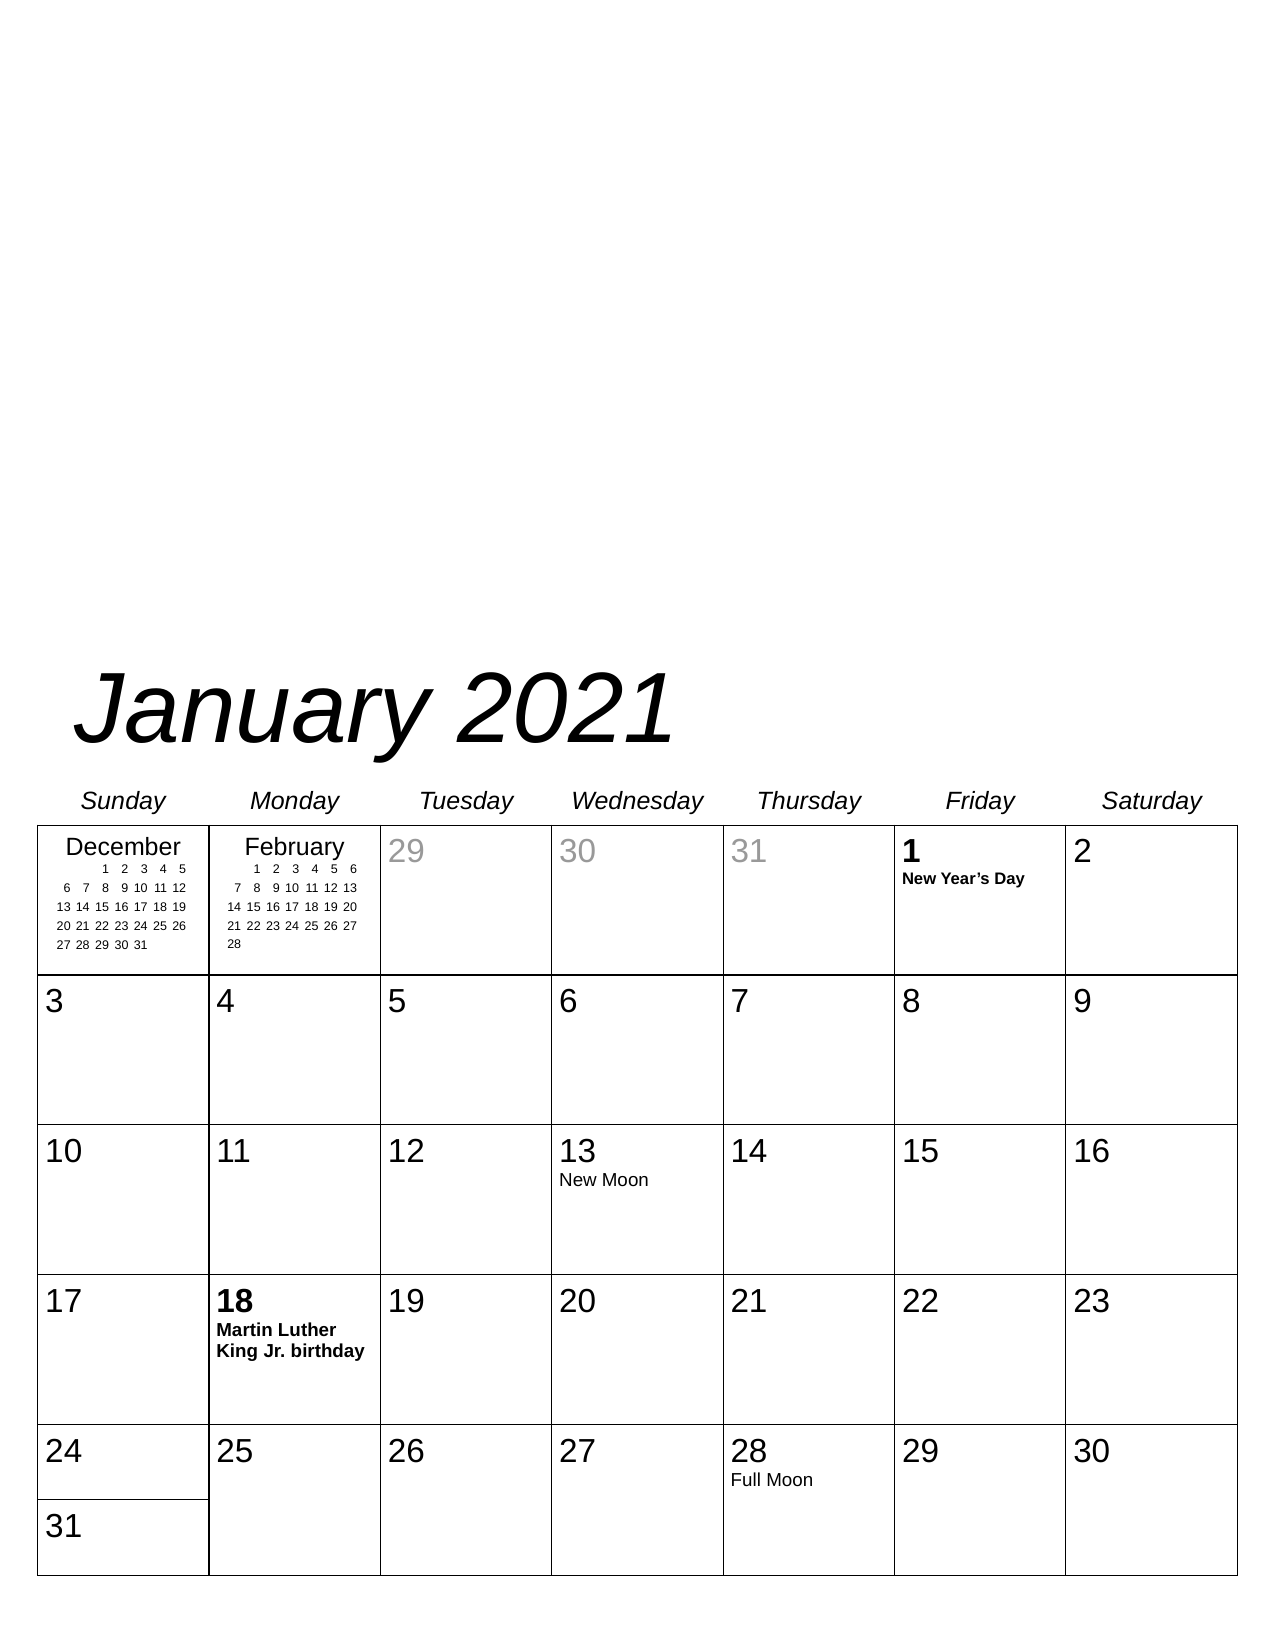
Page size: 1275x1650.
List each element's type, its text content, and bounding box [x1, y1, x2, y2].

table_cell [261, 956, 280, 975]
table_cell [299, 938, 319, 956]
table_header 2 [109, 863, 128, 881]
table_cell 24 [128, 919, 148, 938]
table_cell [241, 956, 261, 975]
table_cell [280, 938, 299, 956]
table_header [222, 863, 241, 881]
table_cell 10 [128, 881, 148, 900]
table_cell 8 [90, 881, 109, 900]
table_cell 16 [109, 900, 128, 919]
table_cell 13 New Moon [552, 1125, 723, 1274]
table_cell [167, 938, 186, 957]
table_cell 21 [222, 919, 241, 938]
table_header 1 [90, 863, 109, 881]
table_cell 20 [338, 900, 357, 919]
table_cell 26 [381, 1425, 551, 1575]
table_header 6 [338, 863, 357, 881]
table_cell 28 [222, 938, 241, 956]
table_cell [71, 957, 90, 975]
table_header 4 [148, 863, 167, 881]
table_header 1 [241, 863, 261, 881]
table_cell 25 [299, 919, 319, 938]
table_cell 22 [90, 919, 109, 938]
table_cell 13 [338, 881, 357, 900]
table_cell [241, 938, 261, 956]
table_cell 7 [724, 976, 894, 1124]
table_cell [148, 957, 167, 975]
table_cell 18 [148, 900, 167, 919]
table_header 1 New Year’s Day [895, 826, 1065, 974]
table_header 2 [261, 863, 280, 881]
table_header 5 [319, 863, 338, 881]
table_cell 11 [148, 881, 167, 900]
table_cell 22 [895, 1275, 1065, 1424]
table_cell 14 [71, 900, 90, 919]
table_cell 18 Martin Luther King Jr. birthday [210, 1275, 380, 1424]
table_cell 12 [381, 1125, 551, 1274]
table_header [71, 863, 90, 881]
table_cell 25 [148, 919, 167, 938]
table_cell 23 [109, 919, 128, 938]
table_header [51, 863, 71, 881]
table_cell 17 [280, 900, 299, 919]
table_header 29 [381, 826, 551, 974]
table_cell 3 [38, 976, 208, 1124]
table_cell 8 [895, 976, 1065, 1124]
table_header February [210, 826, 380, 974]
table_cell [148, 938, 167, 957]
table_cell 24 [280, 919, 299, 938]
table_cell 29 [90, 938, 109, 957]
table_cell 15 [90, 900, 109, 919]
table_cell [109, 957, 128, 975]
table_header 5 [167, 863, 186, 881]
table_cell 8 [241, 881, 261, 900]
table_cell [280, 956, 299, 975]
table_cell 5 [381, 976, 551, 1124]
table_header 30 [552, 826, 723, 974]
table_header 3 [128, 863, 148, 881]
table_cell 16 [261, 900, 280, 919]
table_cell [319, 938, 338, 956]
table_cell 4 [210, 976, 380, 1124]
table_cell [299, 956, 319, 975]
table_cell [261, 938, 280, 956]
table_cell 14 [222, 900, 241, 919]
table_cell 26 [167, 919, 186, 938]
table_header December [38, 826, 208, 974]
table_cell 19 [319, 900, 338, 919]
table_header Wednesday [552, 779, 723, 824]
table_header 31 [724, 826, 894, 974]
table_cell 10 [280, 881, 299, 900]
table_header Thursday [723, 779, 895, 824]
table_cell 27 [51, 938, 71, 957]
table_cell 26 [319, 919, 338, 938]
table_cell 12 [167, 881, 186, 900]
table_cell 28 [71, 938, 90, 957]
table_cell [222, 956, 241, 975]
table_cell 21 [724, 1275, 894, 1424]
table_cell 20 [552, 1275, 723, 1424]
table_cell [51, 957, 71, 975]
table_cell 6 [51, 881, 71, 900]
table_cell 20 [51, 919, 71, 938]
table_header Tuesday [380, 779, 552, 824]
table_cell 17 [128, 900, 148, 919]
table_cell 15 [895, 1125, 1065, 1274]
table_cell 27 [338, 919, 357, 938]
table_cell 9 [109, 881, 128, 900]
table_cell 19 [167, 900, 186, 919]
table_cell 15 [241, 900, 261, 919]
text_box January 2021 [60, 645, 1231, 772]
table_header 2 [1066, 826, 1237, 974]
table_cell 9 [261, 881, 280, 900]
table_cell 10 [38, 1125, 208, 1274]
table_cell 13 [51, 900, 71, 919]
table_header Monday [209, 779, 380, 824]
table_cell 11 [299, 881, 319, 900]
table_cell [90, 957, 109, 975]
table_header Friday [895, 779, 1066, 824]
table_header Saturday [1066, 779, 1238, 824]
table_cell [338, 956, 357, 975]
table_cell 31 [38, 1500, 208, 1575]
table_cell 29 [895, 1425, 1065, 1575]
table_cell [338, 938, 357, 956]
table_cell 11 [210, 1125, 380, 1274]
table_cell 27 [552, 1425, 723, 1575]
table_cell [319, 956, 338, 975]
table_cell 24 [38, 1425, 208, 1499]
table_cell 9 [1066, 976, 1237, 1124]
table_cell 21 [71, 919, 90, 938]
table_cell 31 [128, 938, 148, 957]
table_cell 17 [38, 1275, 208, 1424]
table_cell 19 [381, 1275, 551, 1424]
table_cell 28 Full Moon [724, 1425, 894, 1575]
table_cell [167, 957, 186, 975]
table_cell 7 [222, 881, 241, 900]
table_cell 25 [210, 1425, 380, 1575]
table_cell 23 [261, 919, 280, 938]
table_cell 6 [552, 976, 723, 1124]
table_header 4 [299, 863, 319, 881]
table_cell 30 [1066, 1425, 1237, 1575]
table_cell 22 [241, 919, 261, 938]
table_cell 14 [724, 1125, 894, 1274]
table_header 3 [280, 863, 299, 881]
table_cell 12 [319, 881, 338, 900]
table_cell 7 [71, 881, 90, 900]
table_cell 23 [1066, 1275, 1237, 1424]
table_cell [128, 957, 148, 975]
table_cell 30 [109, 938, 128, 957]
table_cell 18 [299, 900, 319, 919]
table_header Sunday [38, 779, 209, 824]
table_cell 16 [1066, 1125, 1237, 1274]
